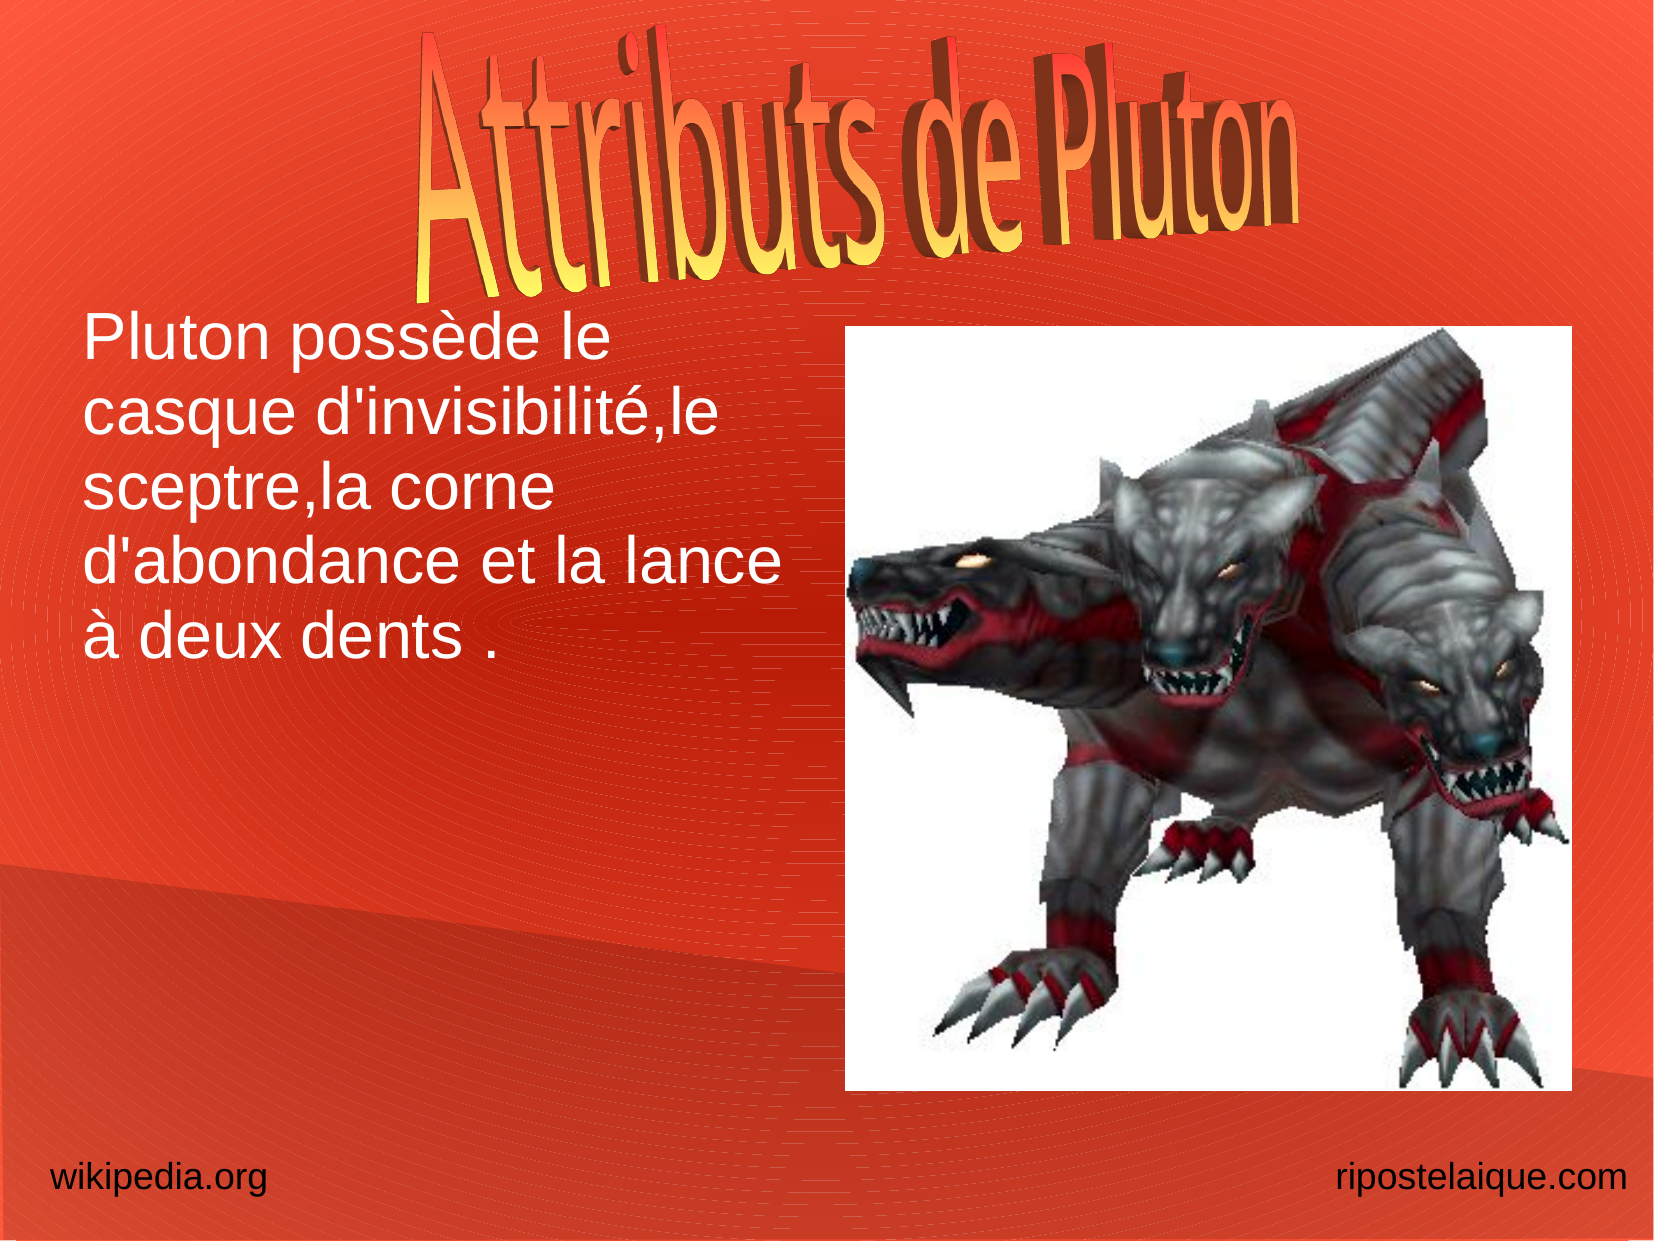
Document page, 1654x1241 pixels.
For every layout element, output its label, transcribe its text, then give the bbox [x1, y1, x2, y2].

picture [845, 326, 1572, 1091]
list Pluton possède le casque d'invisibilité,le sceptre,la corne d'abondance et la lance à deux dents . [82, 299, 809, 1118]
text_box wikipedia.org ripostelaique.com [35, 1147, 1654, 1205]
